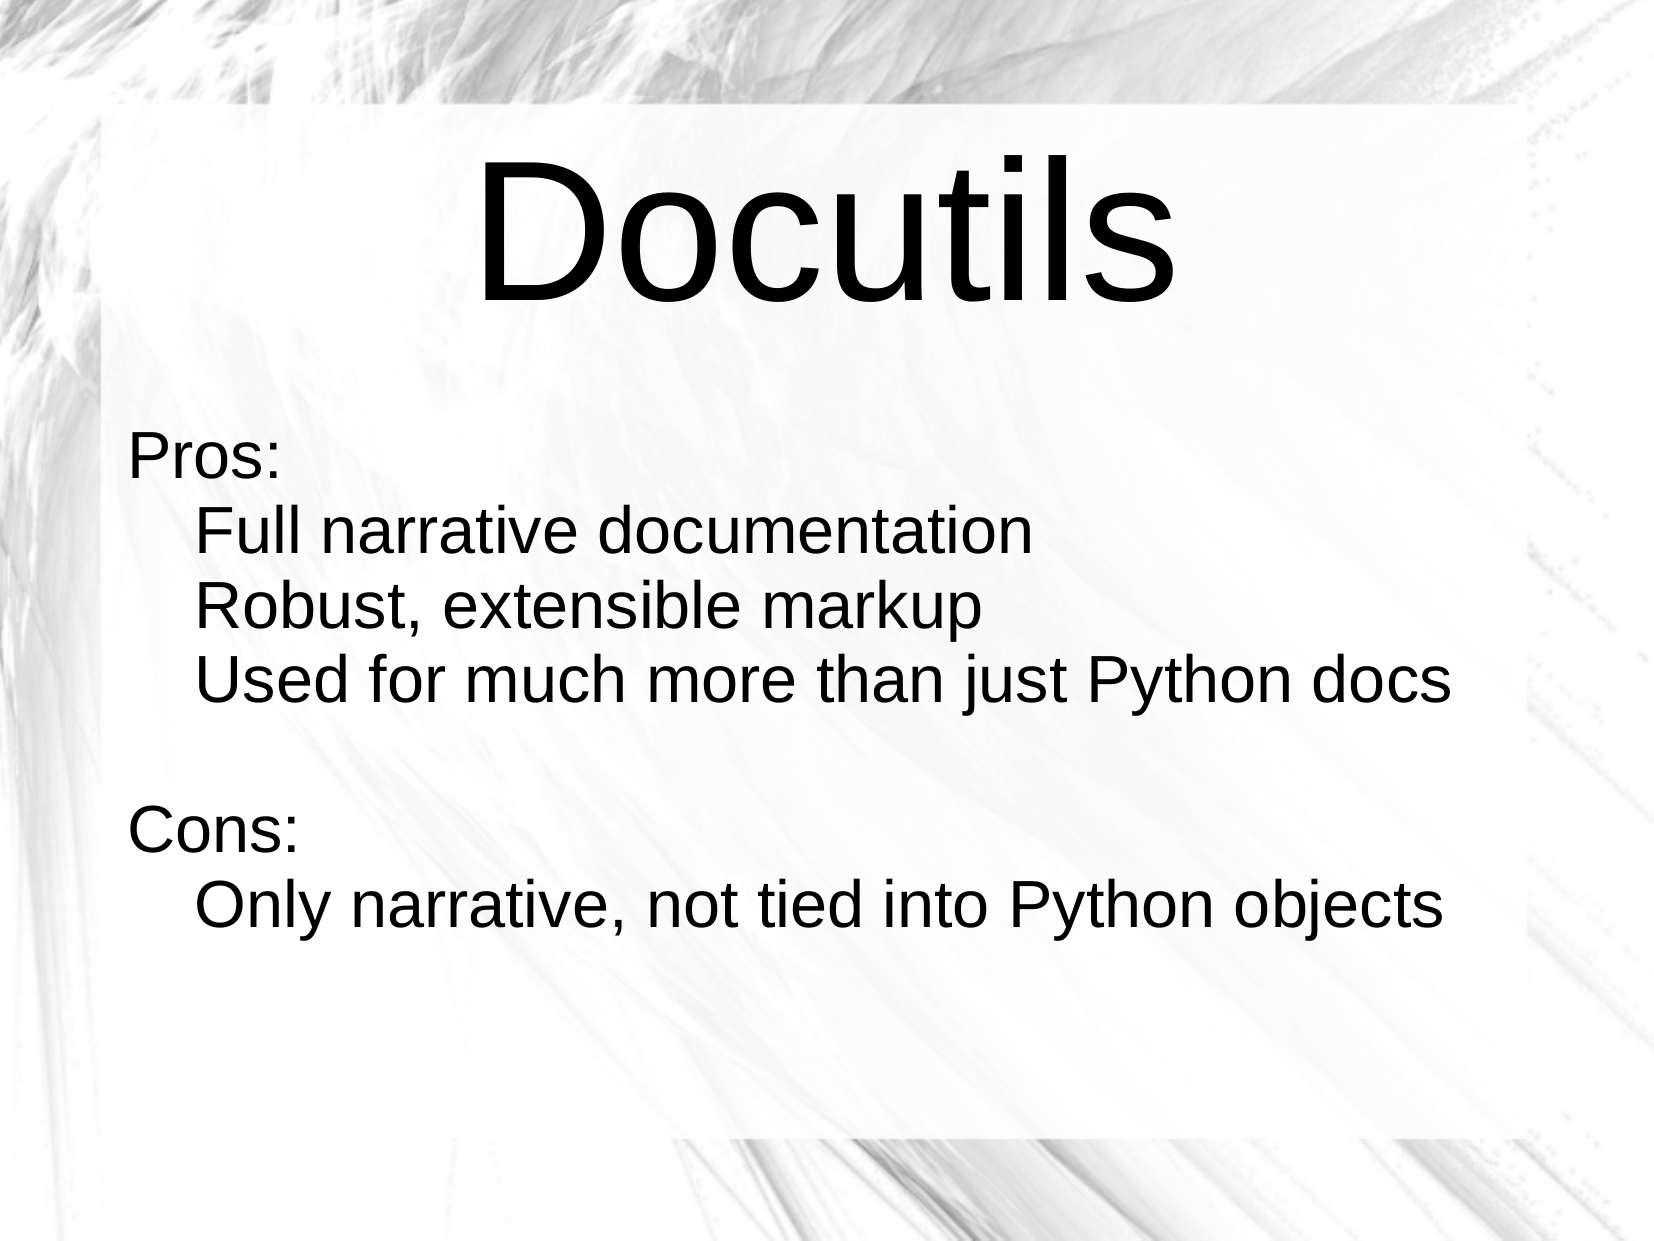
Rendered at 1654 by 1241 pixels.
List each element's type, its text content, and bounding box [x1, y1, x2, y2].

picture [0, 0, 1654, 1241]
text_box Docutils Pros: Full narrative documentation Robust, extensible markup Used for much more than just Python docs Cons: Only narrative, not tied into Python objects [112, 112, 1538, 1025]
